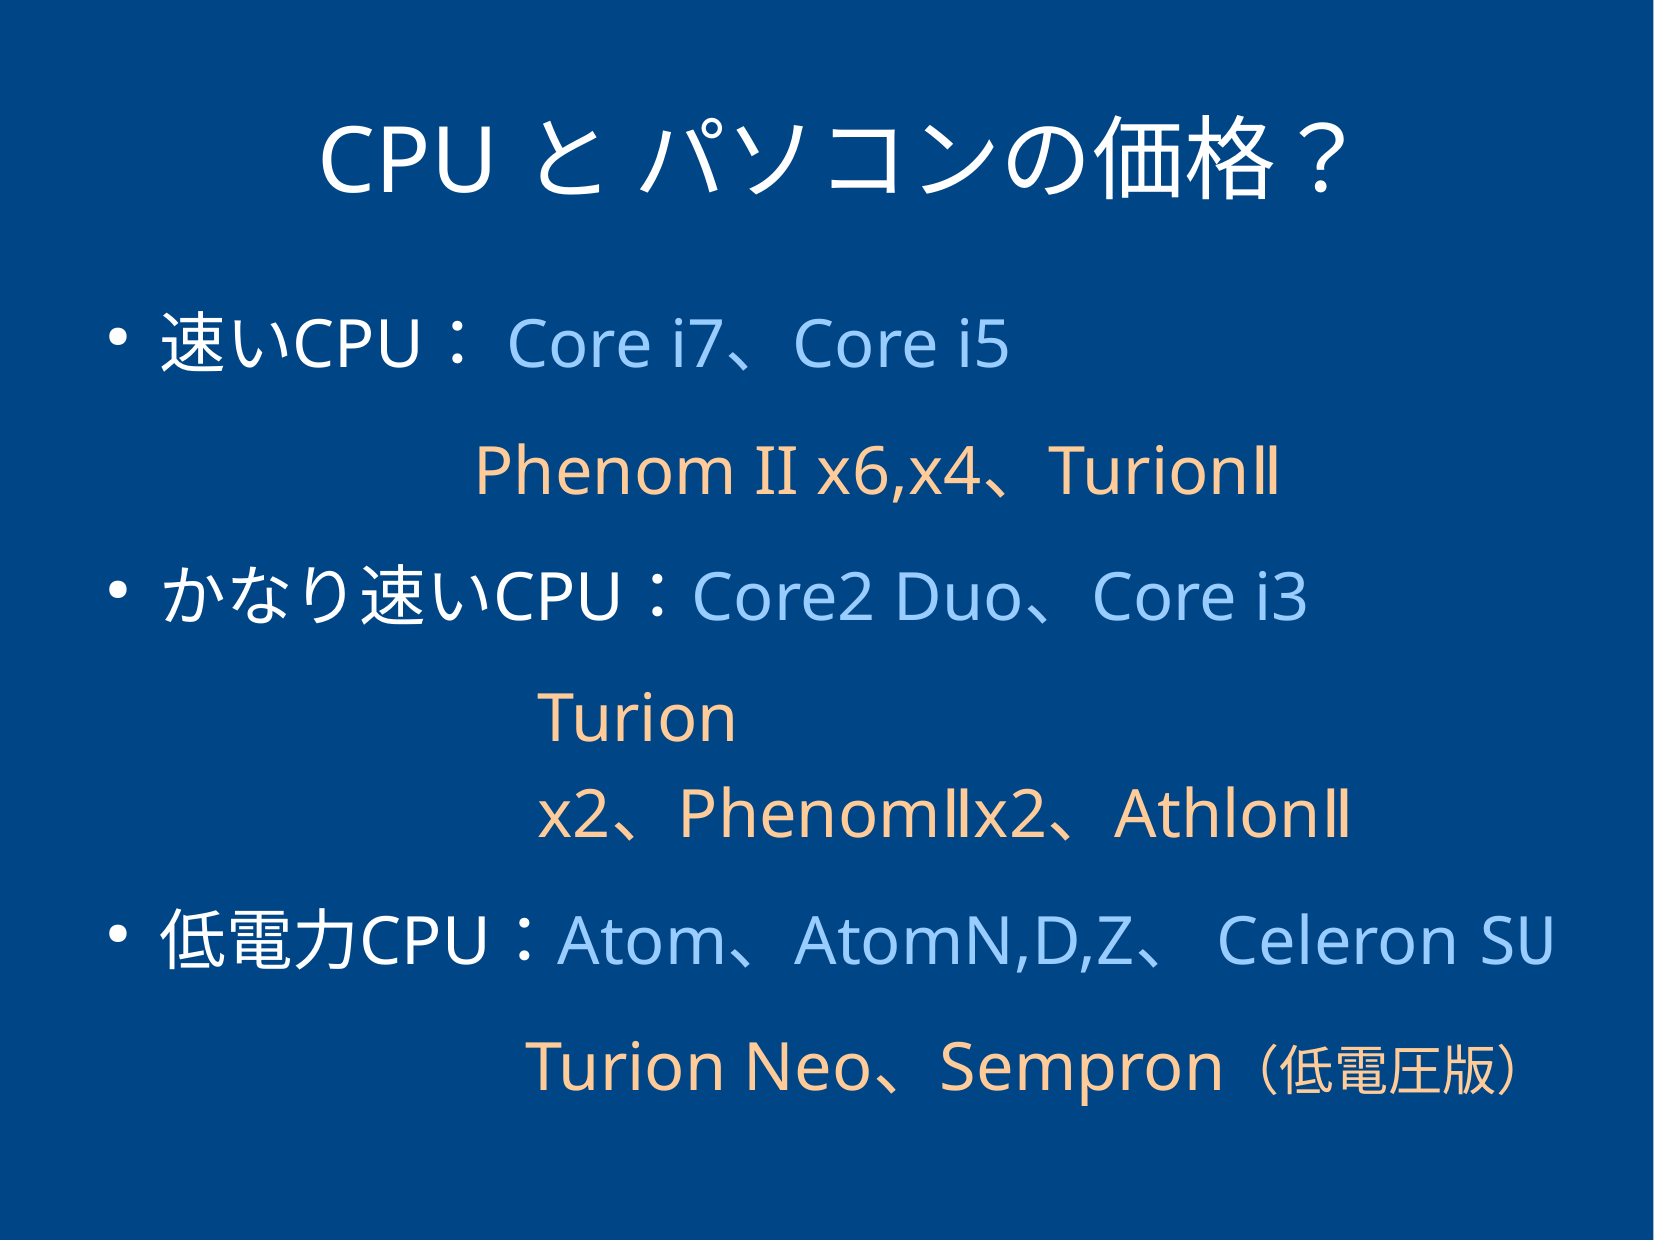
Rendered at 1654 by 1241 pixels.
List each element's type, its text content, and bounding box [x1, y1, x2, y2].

title CPU と パソコンの価格？ [82, 56, 1571, 250]
list 速いCPU： Core i7、Core i5 Phenom II x6,x4、TurionⅡ かなり速いCPU：Core2 Duo、Core i3 Turion x2、PhenomⅡx2、AthlonⅡ 低電力CPU：Atom、AtomN,D,Z、 Celeron SU Turion Neo、Sempron（低電圧版） ■：Intel ■：AMD [88, 290, 1565, 1182]
